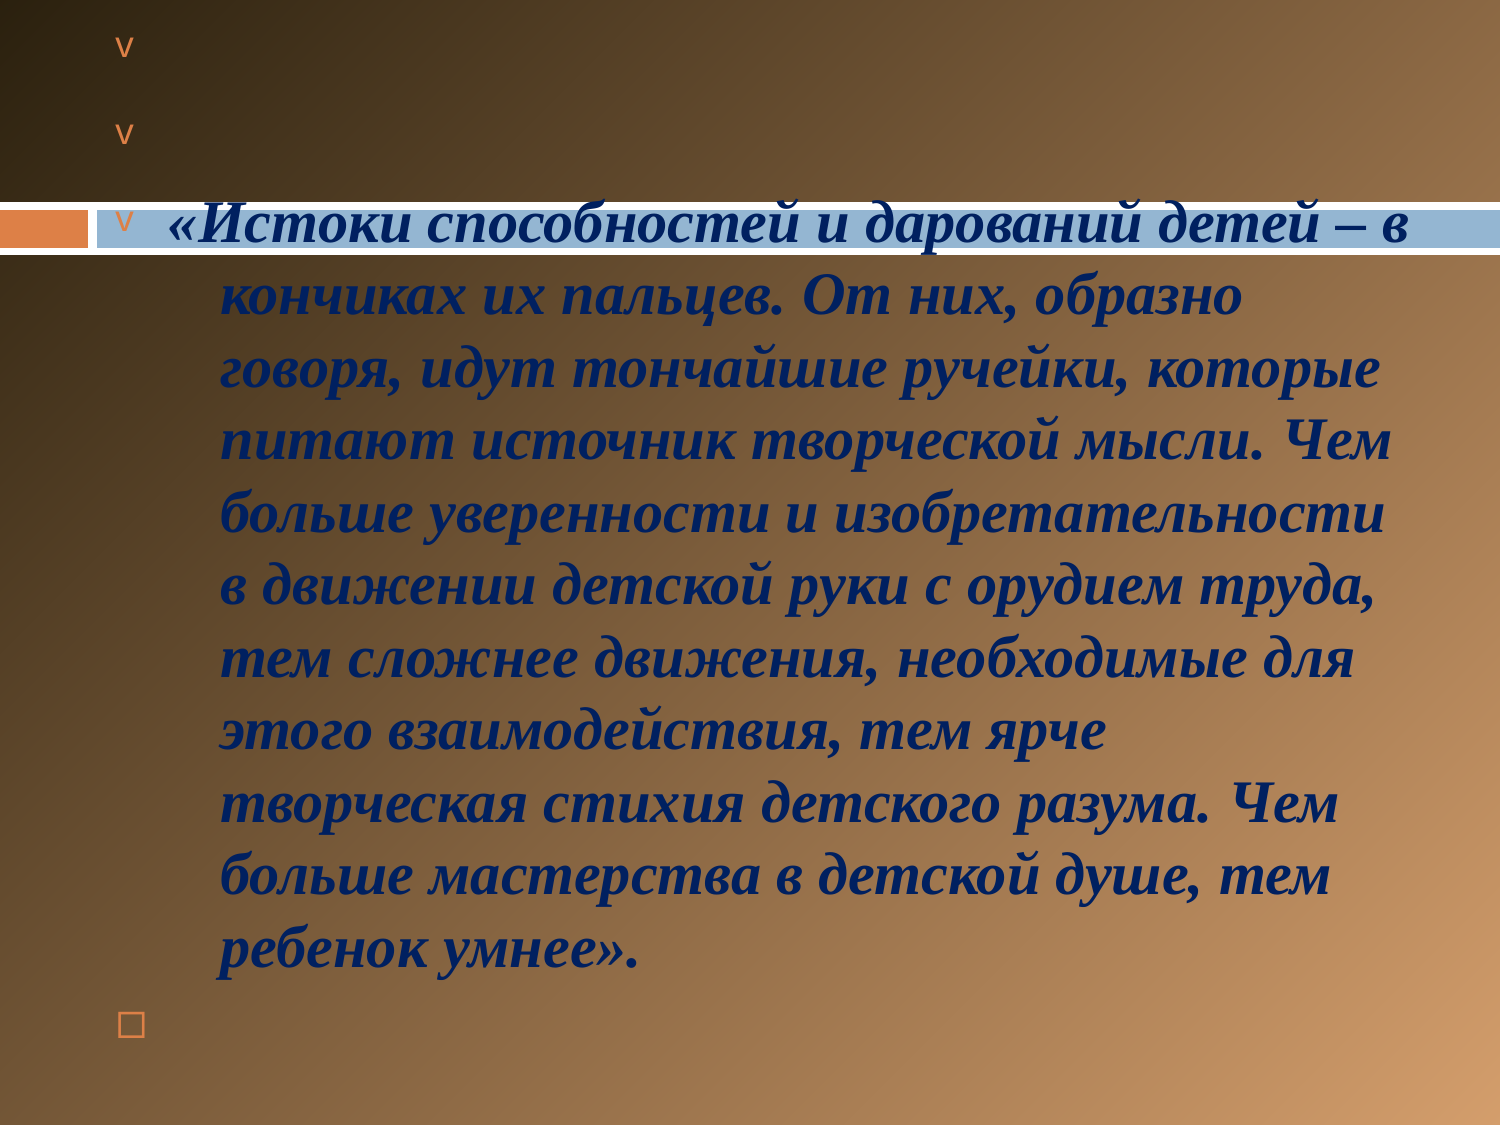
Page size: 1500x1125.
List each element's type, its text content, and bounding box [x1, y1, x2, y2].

list «Истоки способностей и дарований детей – в кончиках их пальцев. От них, образно говоря, идут тончайшие ручейки, которые питают источник творческой мысли. Чем больше уверенности и изобретательности в движении детской руки с орудием труда, тем сложнее движения, необходимые для этого взаимодействия, тем ярче творческая стихия детского разума. Чем больше мастерства в детской душе, тем ребенок умнее». [100, 0, 1438, 1000]
